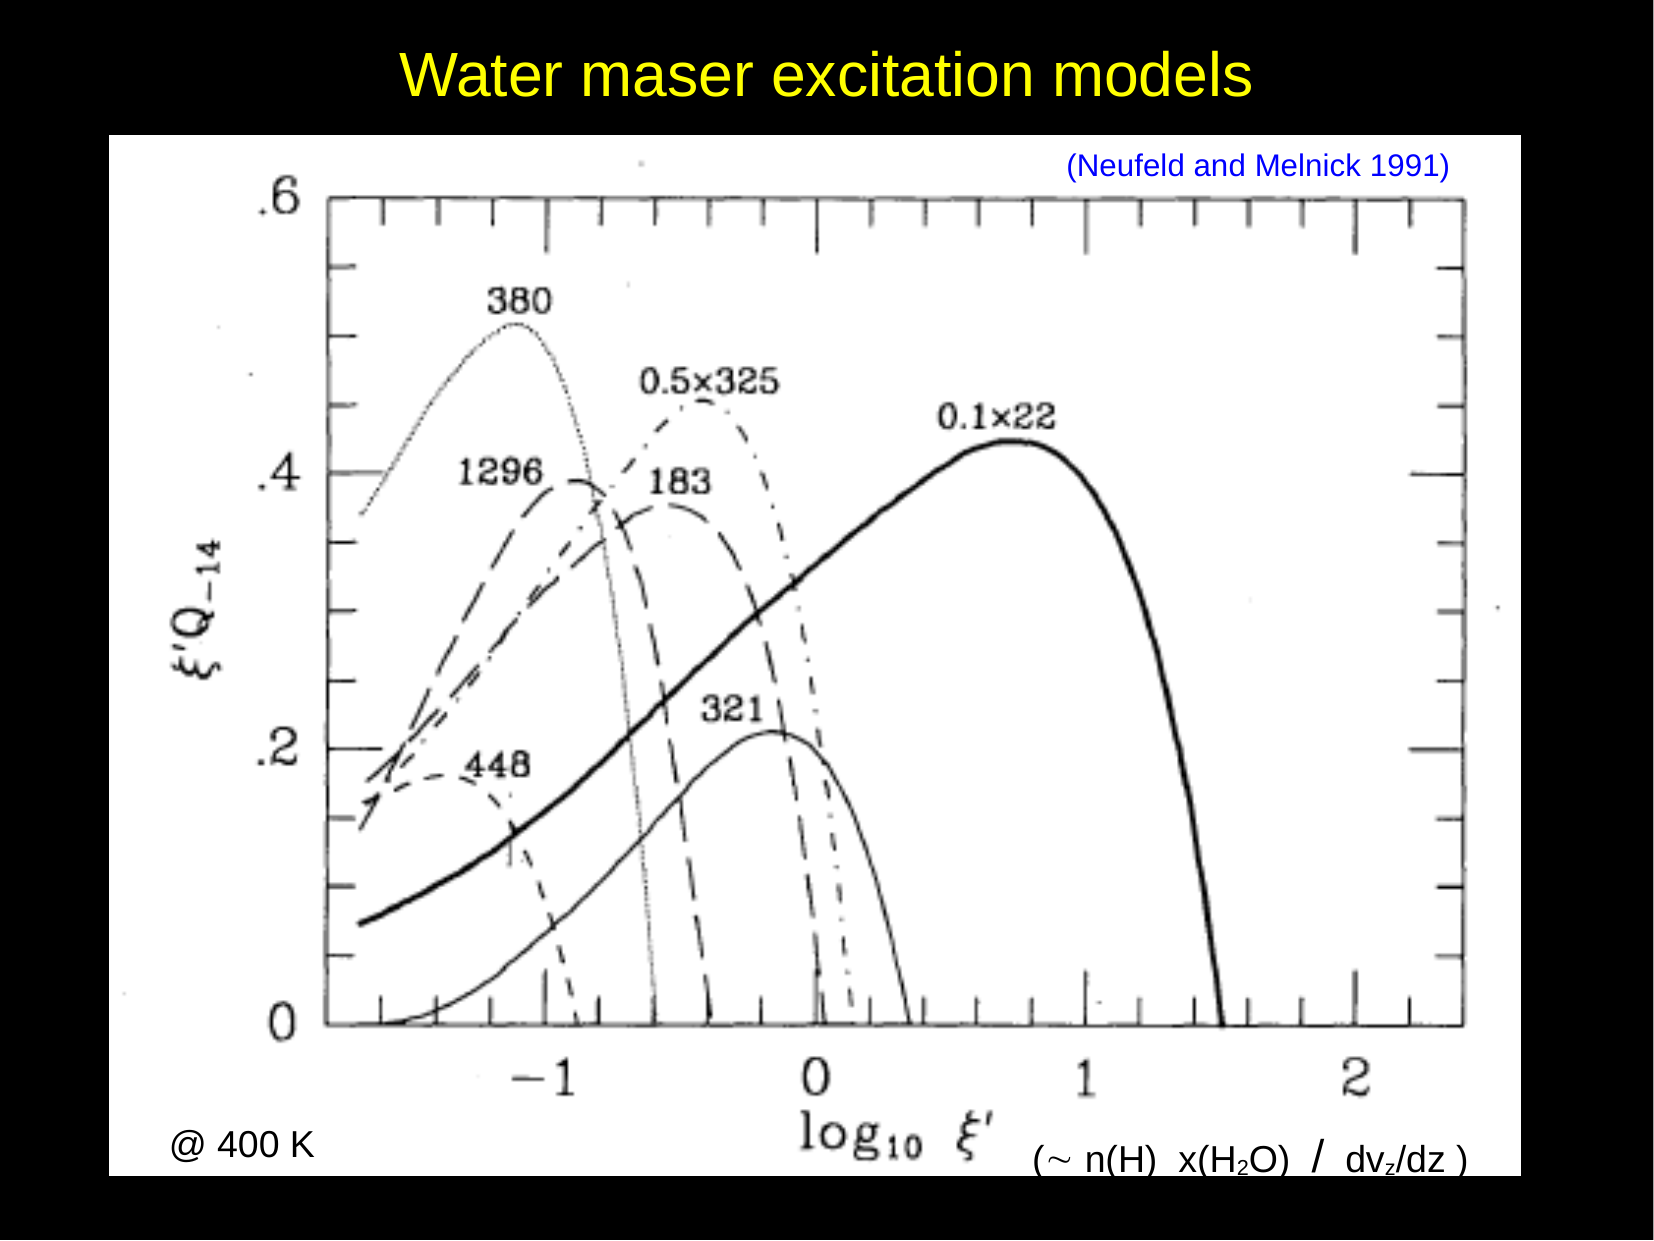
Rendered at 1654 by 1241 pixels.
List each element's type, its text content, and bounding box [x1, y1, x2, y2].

text_box (∼ n(H) x(H2O) / dvz/dz ) [1017, 1098, 1484, 1175]
picture [109, 135, 1521, 1176]
text_box (Neufeld and Melnick 1991) [1051, 140, 1479, 198]
text_box @ 400 K [154, 1095, 331, 1152]
text_box Water maser excitation models [384, 0, 1269, 83]
